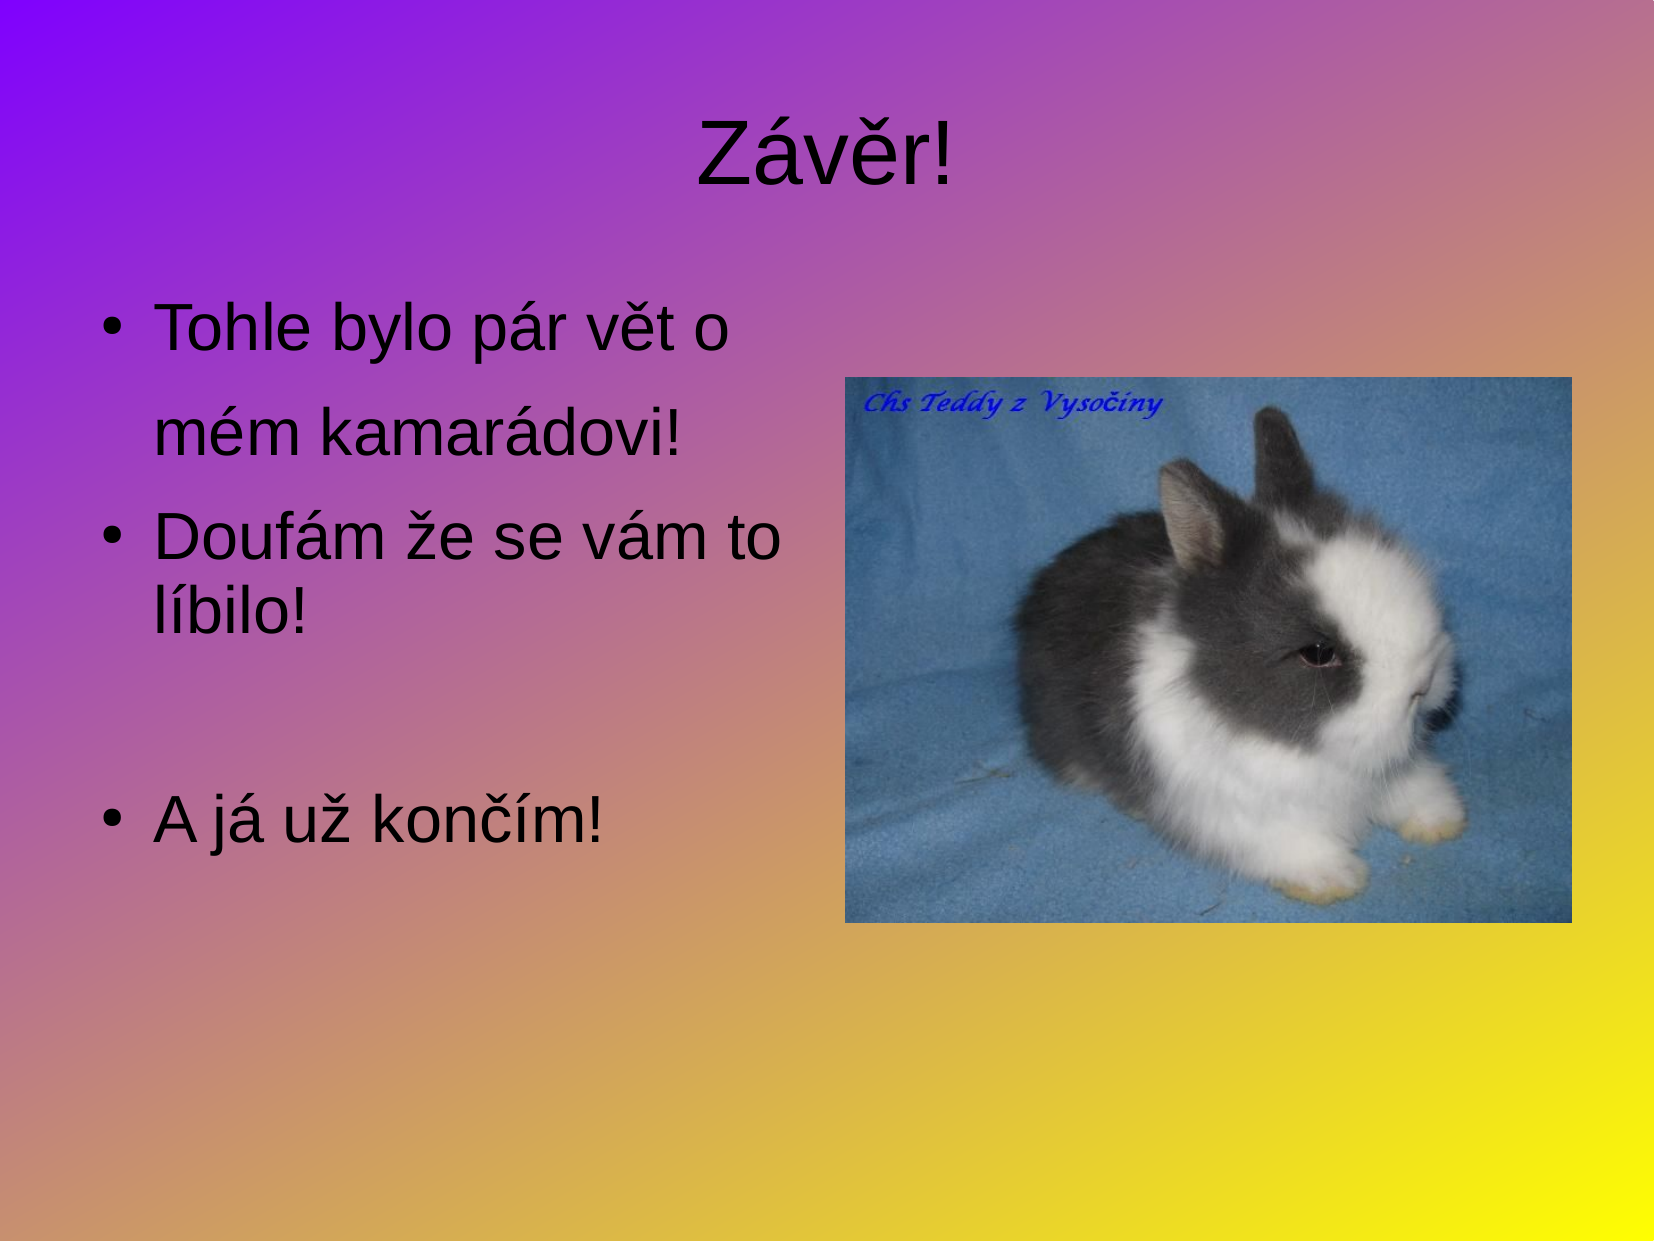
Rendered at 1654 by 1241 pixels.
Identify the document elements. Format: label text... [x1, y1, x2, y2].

picture [845, 377, 1572, 923]
title Závěr! [82, 49, 1571, 257]
list Tohle bylo pár vět o mém kamarádovi! Doufám že se vám to líbilo! A já už končím! [82, 290, 809, 1010]
